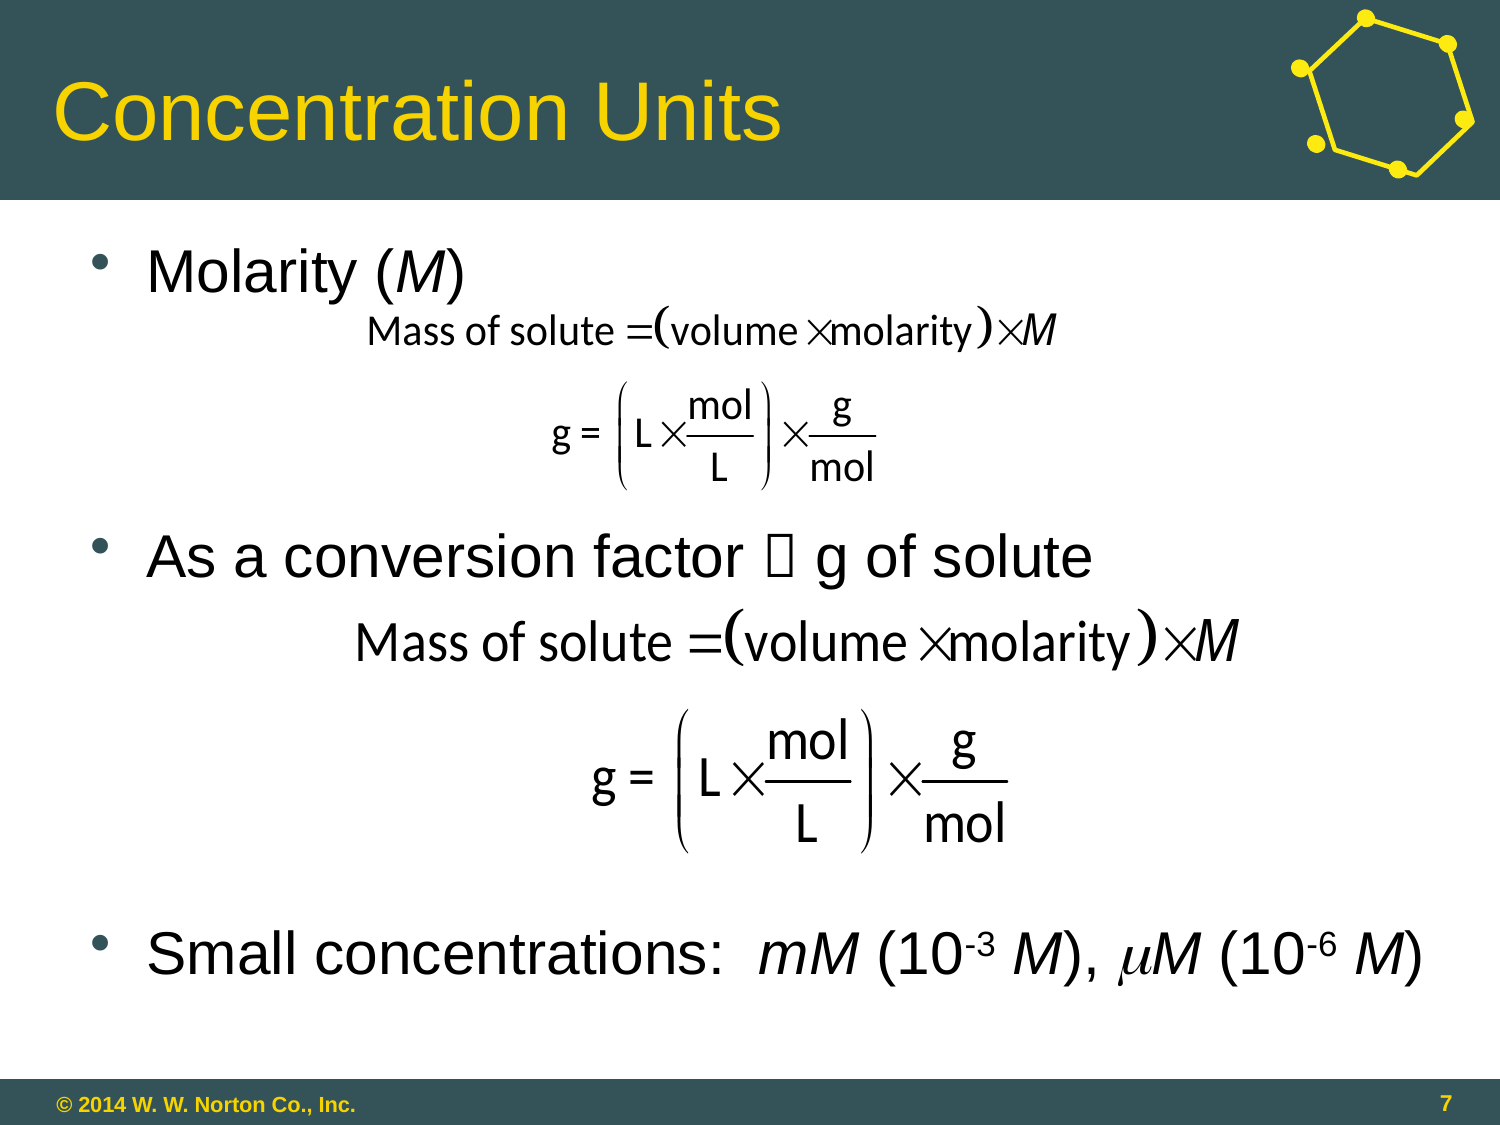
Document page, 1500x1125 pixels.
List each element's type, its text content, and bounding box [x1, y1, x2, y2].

chart [350, 600, 1254, 865]
title Concentration Units [37, 19, 1118, 195]
slide_number <number> [1408, 1085, 1468, 1120]
chart [362, 299, 1068, 499]
list Molarity (M) As a conversion factor  g of solute Small concentrations: mM (10-3 M), M (10-6 M) [75, 224, 1475, 963]
